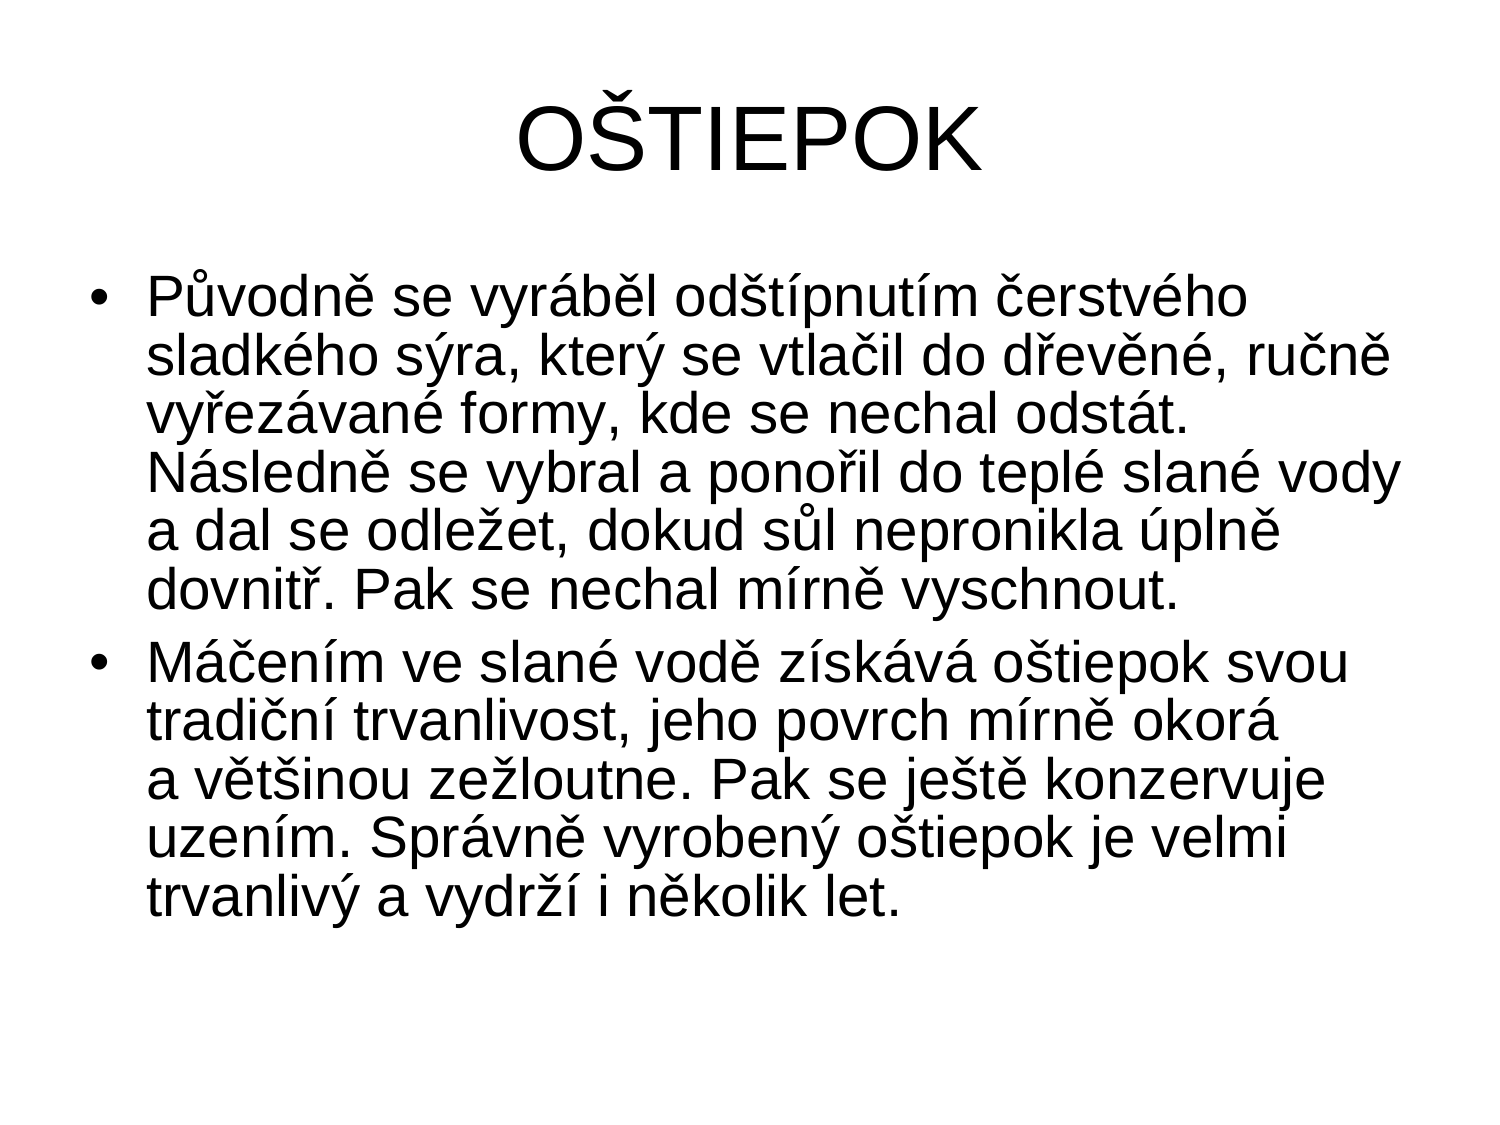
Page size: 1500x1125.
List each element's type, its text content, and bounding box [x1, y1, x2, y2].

list Původně se vyráběl odštípnutím čerstvého sladkého sýra, který se vtlačil do dřevěné, ručně vyřezávané formy, kde se nechal odstát. Následně se vybral a ponořil do teplé slané vody a dal se odležet, dokud sůl nepronikla úplně dovnitř. Pak se nechal mírně vyschnout. Máčením ve slané vodě získává oštiepok svou tradiční trvanlivost, jeho povrch mírně okorá a většinou zežloutne. Pak se ještě konzervuje uzením. Správně vyrobený oštiepok je velmi trvanlivý a vydrží i několik let. [75, 262, 1426, 1063]
title OŠTIEPOK [75, 45, 1426, 233]
